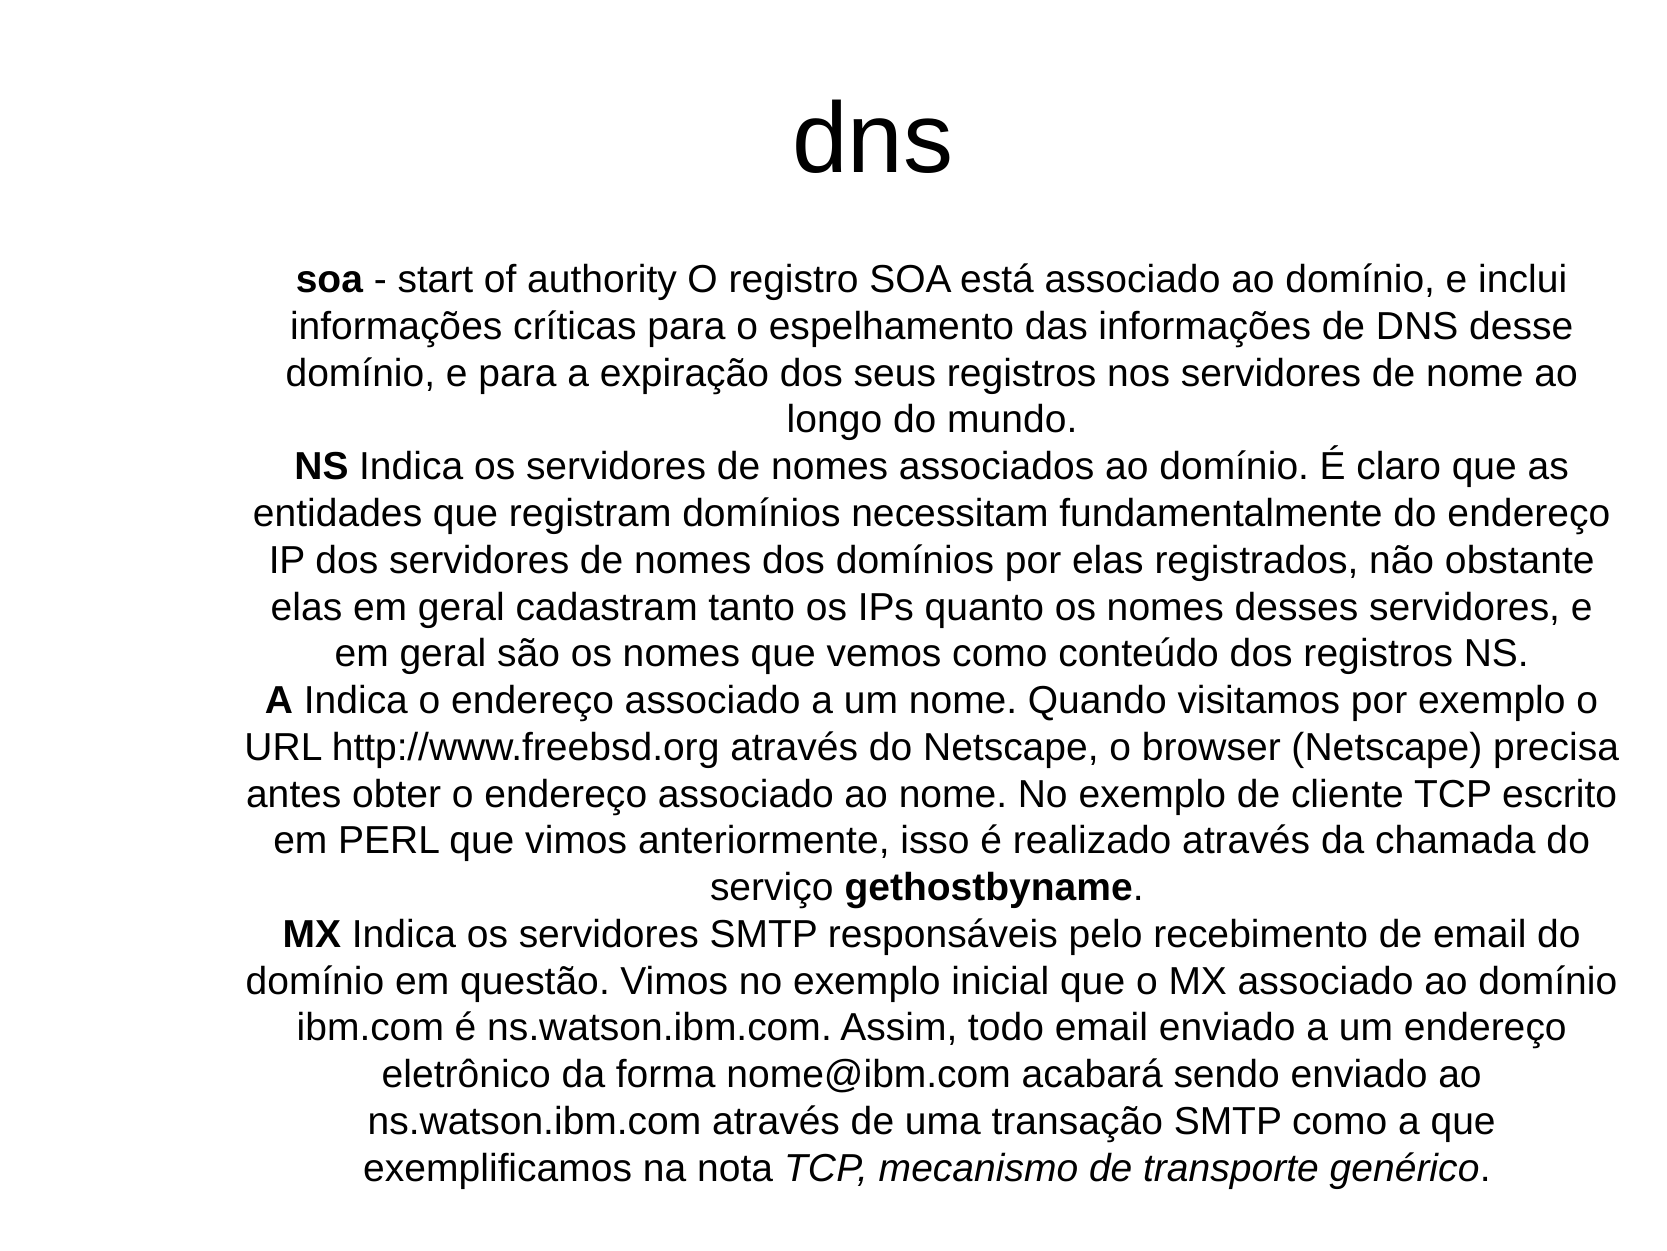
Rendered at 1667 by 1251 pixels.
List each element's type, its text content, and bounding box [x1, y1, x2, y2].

title soa - start of authority O registro SOA está associado ao domínio, e inclui informações críticas para o espelhamento das informações de DNS desse domínio, e para a expiração dos seus registros nos servidores de nome ao longo do mundo. NS Indica os servidores de nomes associados ao domínio. É claro que as entidades que registram domínios necessitam fundamentalmente do endereço IP dos servidores de nomes dos domínios por elas registrados, não obstante elas em geral cadastram tanto os IPs quanto os nomes desses servidores, e em geral são os nomes que vemos como conteúdo dos registros NS. A Indica o endereço associado a um nome. Quando visitamos por exemplo o URL http://www.freebsd.org através do Netscape, o browser (Netscape) precisa antes obter o endereço associado ao nome. No exemplo de cliente TCP escrito em PERL que vimos anteriormente, isso é realizado através da chamada do serviço gethostbyname. MX Indica os servidores SMTP responsáveis pelo recebimento de email do domínio em questão. Vimos no exemplo inicial que o MX associado ao domínio ibm.com é ns.watson.ibm.com. Assim, todo email enviado a um endereço eletrônico da forma nome@ibm.com acabará sendo enviado ao ns.watson.ibm.com através de uma transação SMTP como a que exemplificamos na nota TCP, mecanismo de transporte genérico. [233, 247, 1632, 1235]
title dns [183, 66, 1563, 279]
